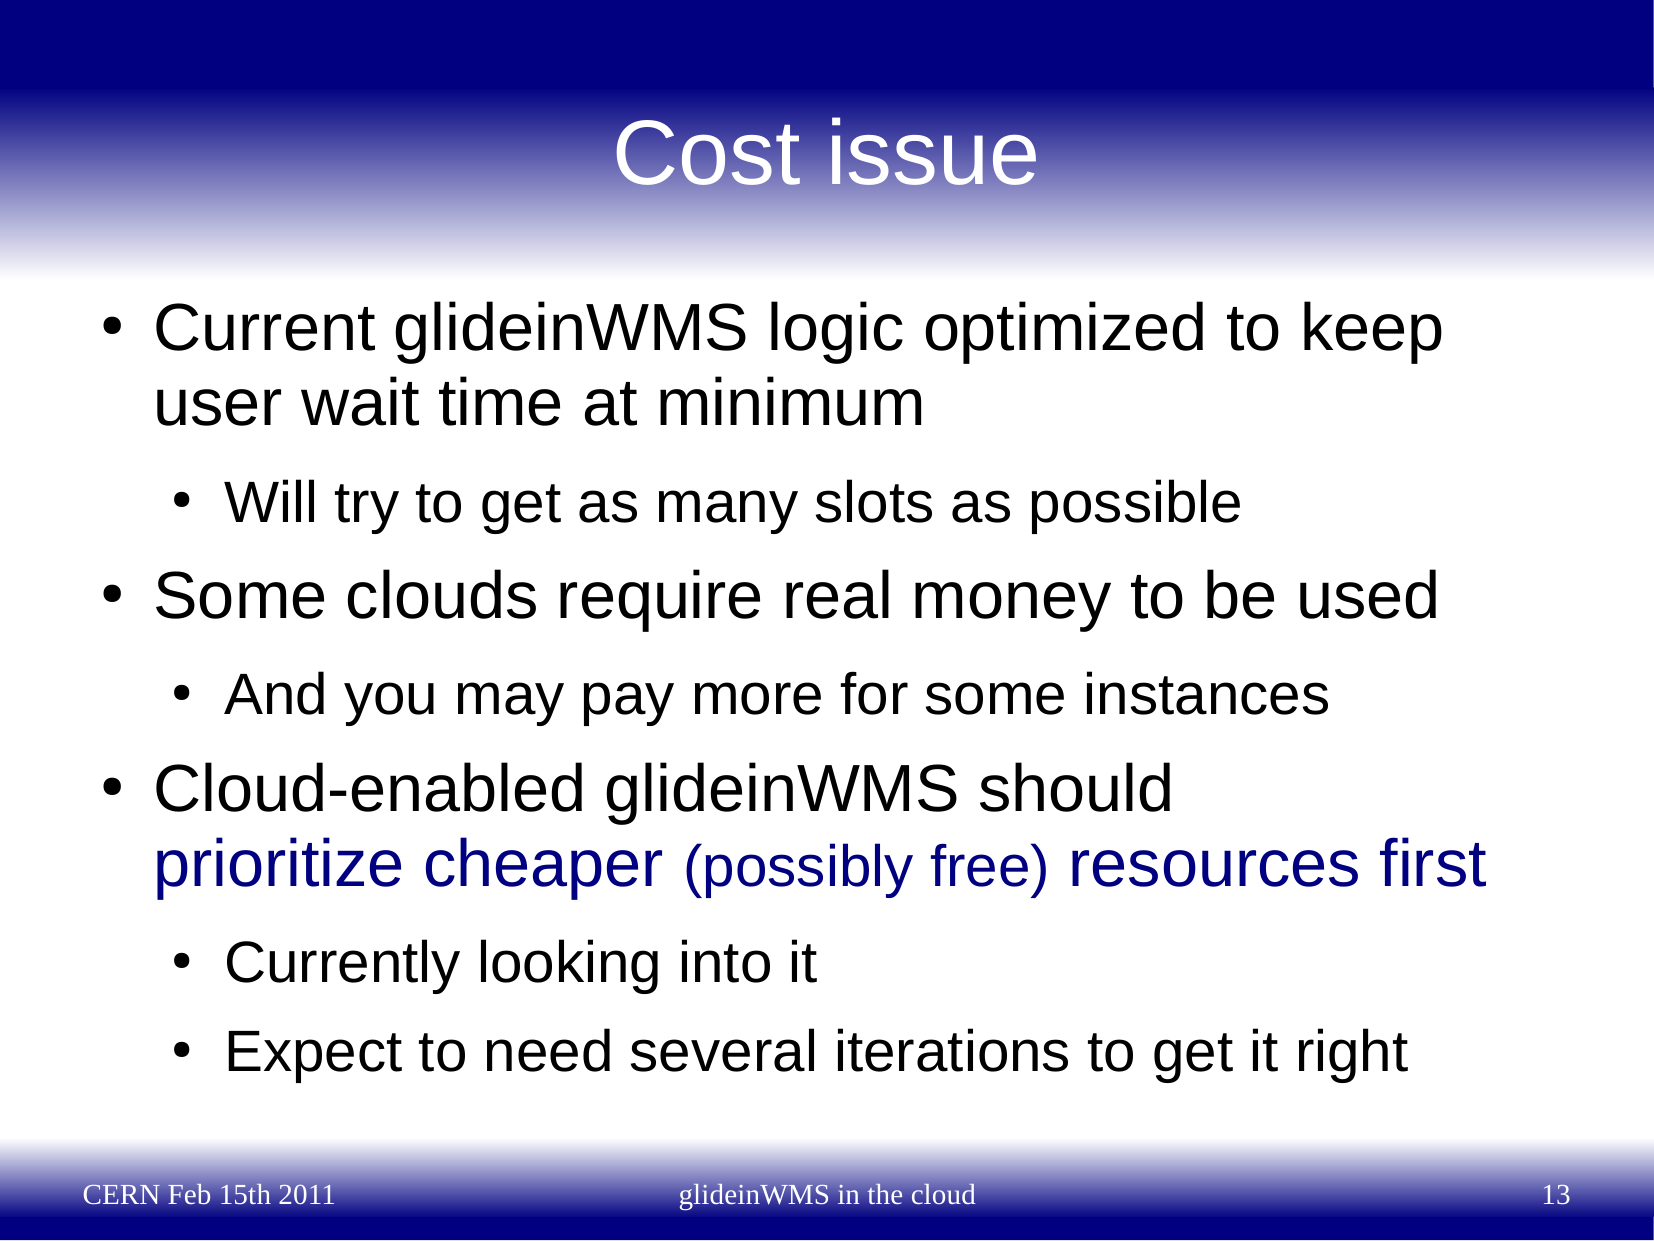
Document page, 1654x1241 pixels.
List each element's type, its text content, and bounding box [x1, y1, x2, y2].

list Current glideinWMS logic optimized to keep user wait time at minimum Will try to get as many slots as possible Some clouds require real money to be used And you may pay more for some instances Cloud-enabled glideinWMS should prioritize cheaper (possibly free) resources first Currently looking into it Expect to need several iterations to get it right [82, 290, 1571, 1109]
title Cost issue [82, 56, 1571, 250]
